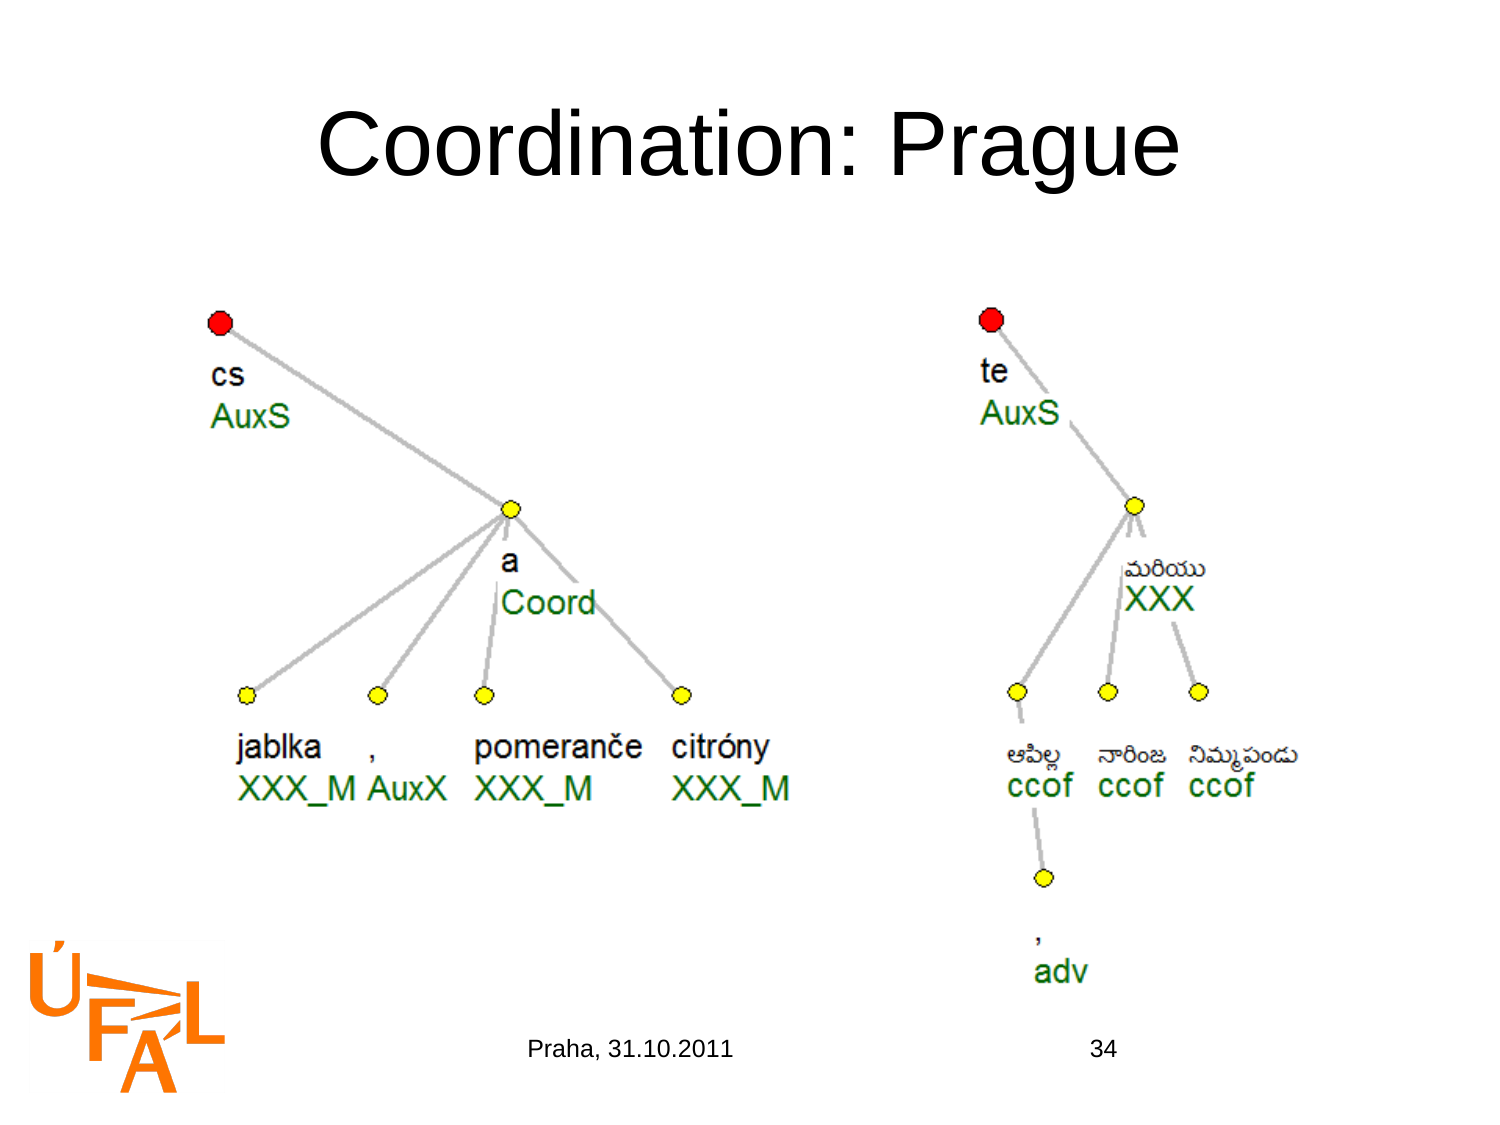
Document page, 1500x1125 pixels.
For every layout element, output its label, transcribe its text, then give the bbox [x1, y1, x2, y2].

title Coordination: Prague [75, 14, 1426, 263]
picture [29, 940, 225, 1093]
picture [194, 297, 811, 821]
picture [962, 289, 1317, 1002]
